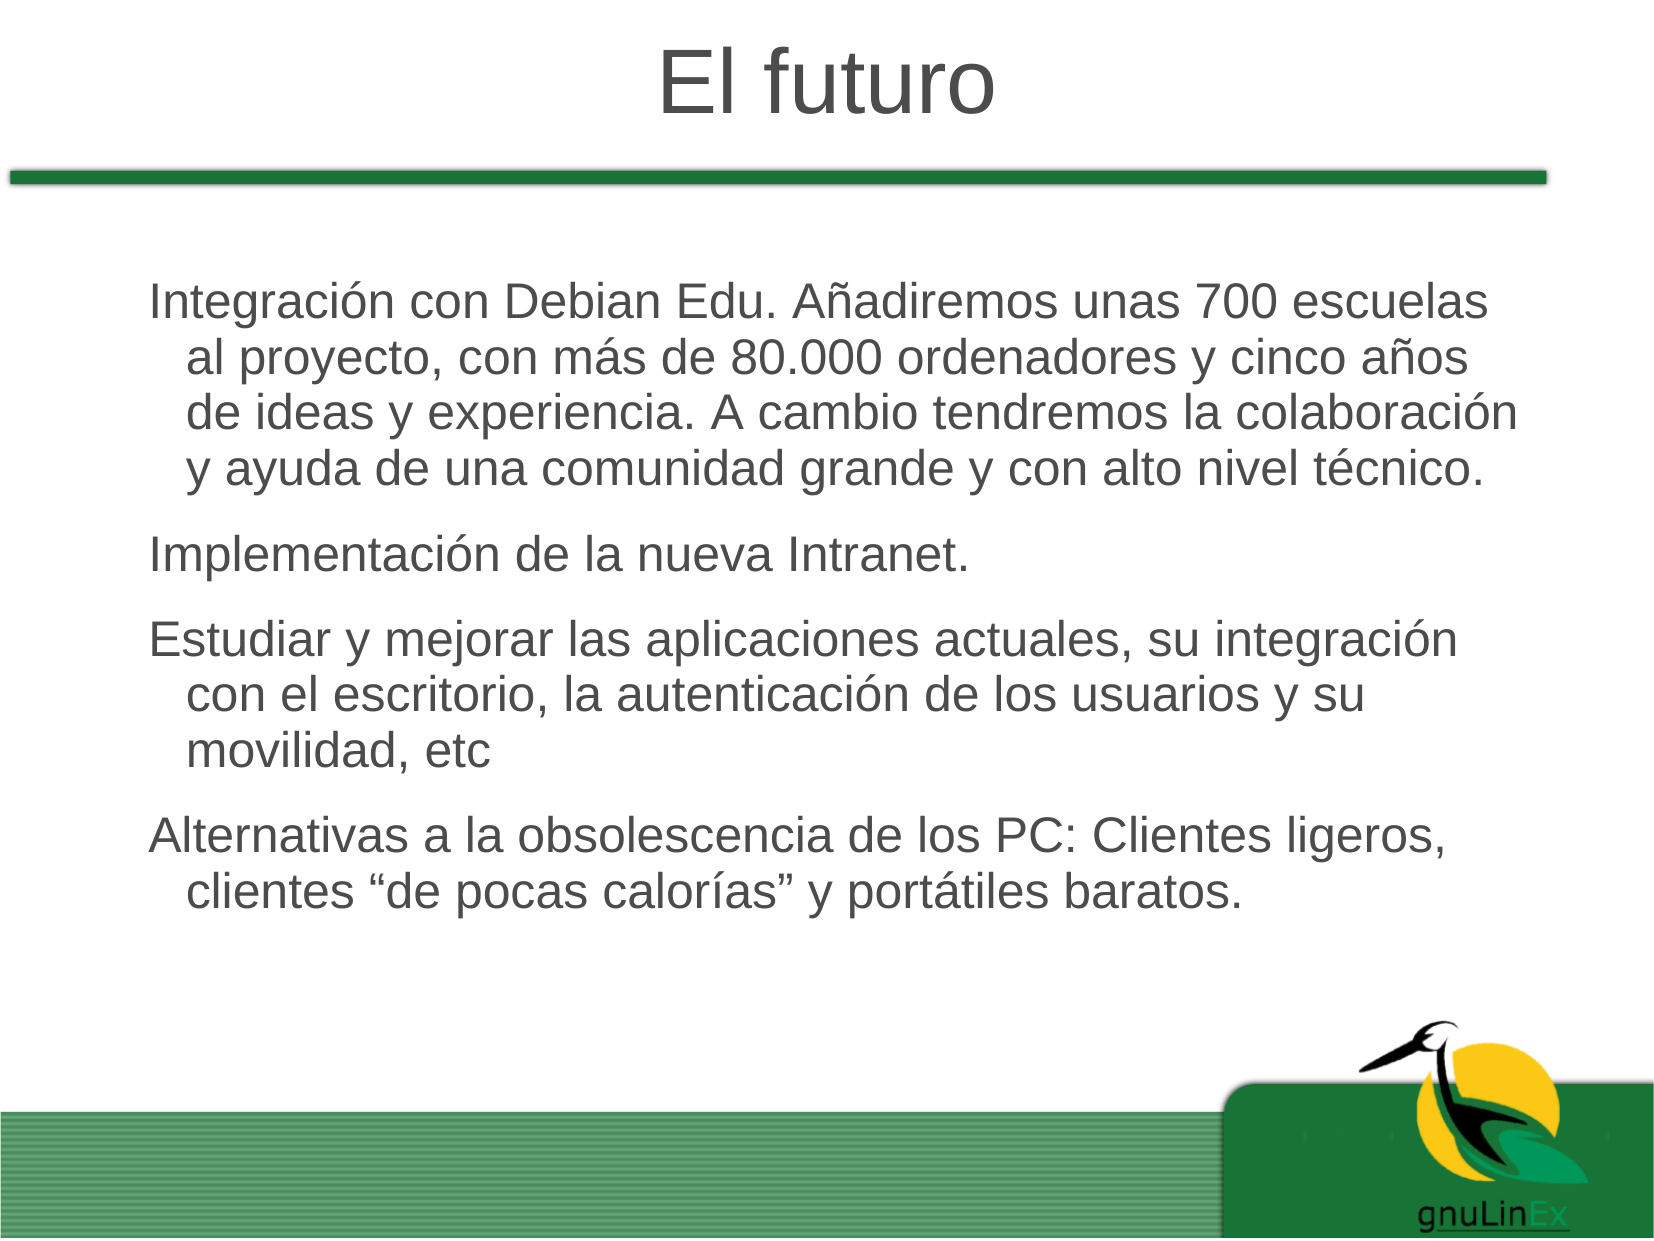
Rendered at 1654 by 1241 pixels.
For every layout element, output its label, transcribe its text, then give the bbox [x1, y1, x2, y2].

list Integración con Debian Edu. Añadiremos unas 700 escuelas al proyecto, con más de 80.000 ordenadores y cinco años de ideas y experiencia. A cambio tendremos la colaboración y ayuda de una comunidad grande y con alto nivel técnico. Implementación de la nueva Intranet. Estudiar y mejorar las aplicaciones actuales, su integración con el escritorio, la autenticación de los usuarios y su movilidad, etc Alternativas a la obsolescencia de los PC: Clientes ligeros, clientes “de pocas calorías” y portátiles baratos. [110, 273, 1523, 1044]
title El futuro [121, 0, 1534, 164]
picture [0, 0, 1654, 1238]
